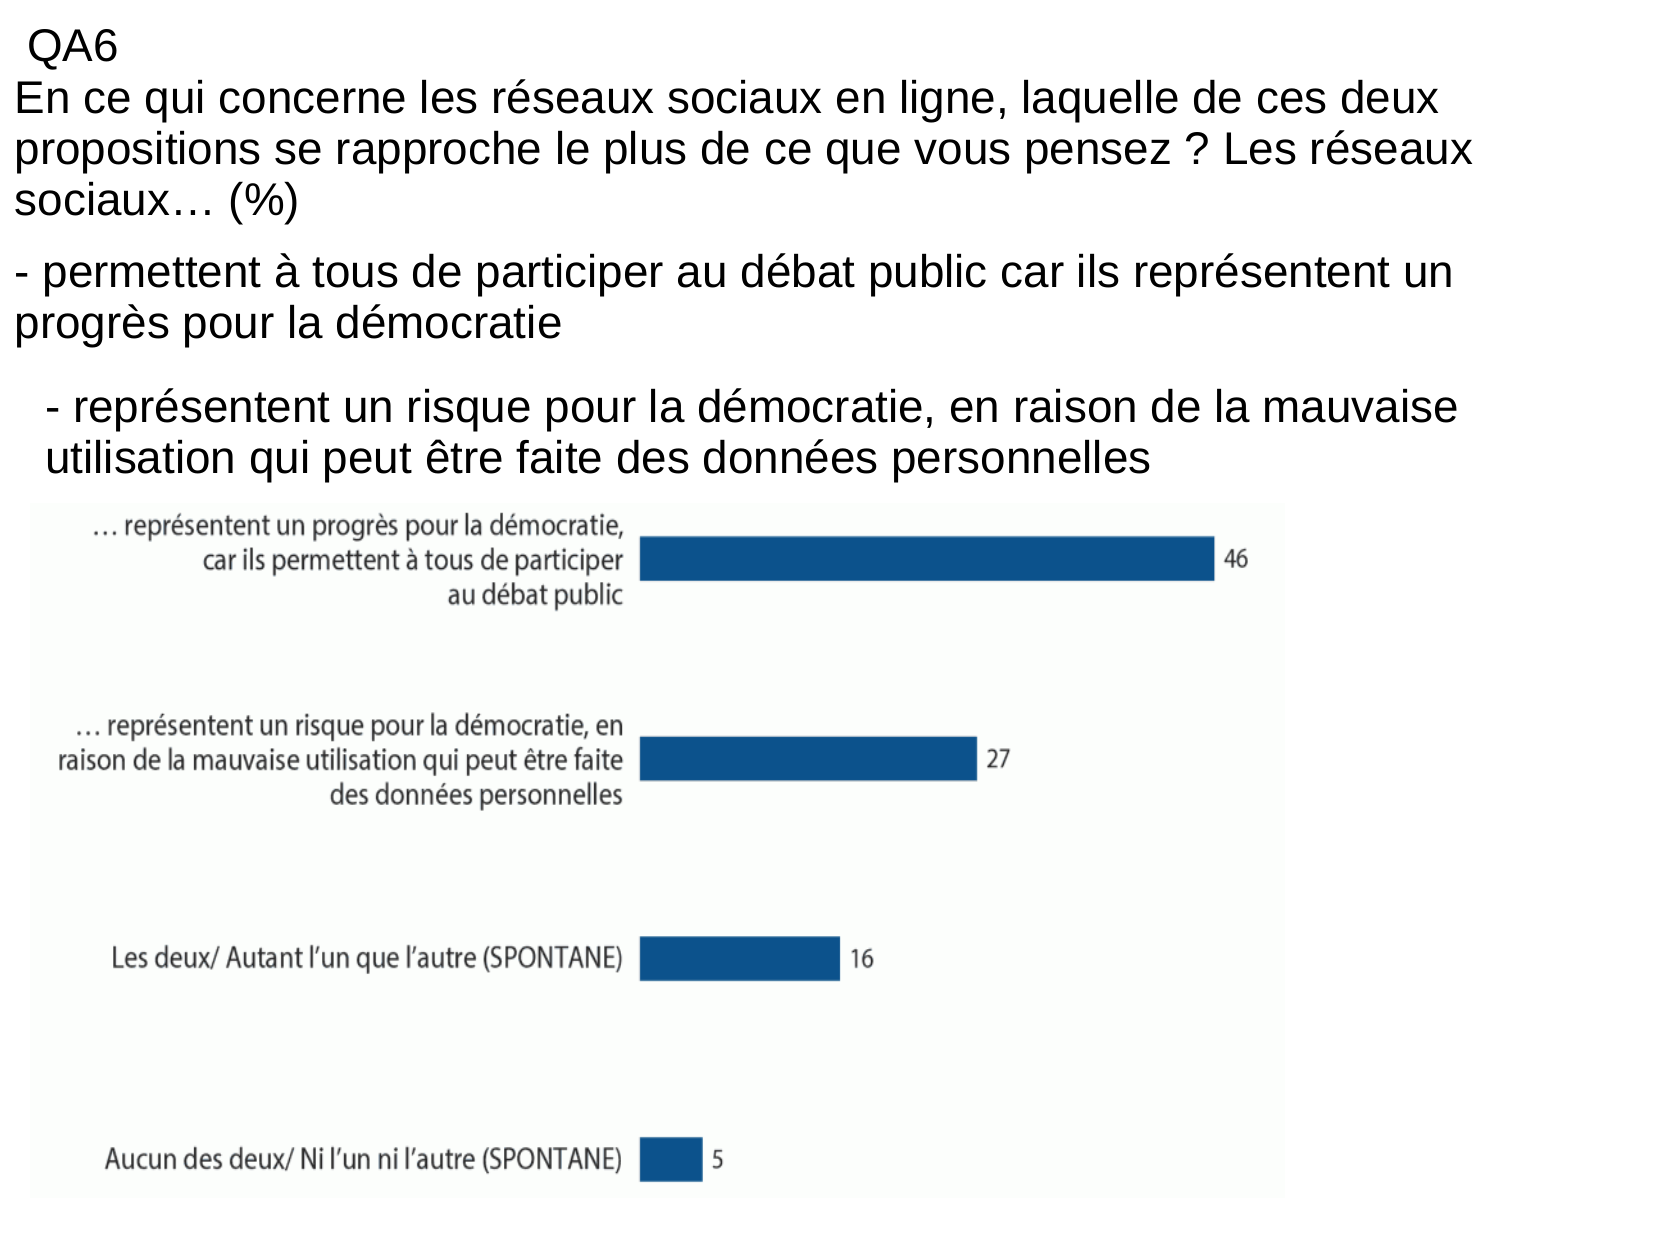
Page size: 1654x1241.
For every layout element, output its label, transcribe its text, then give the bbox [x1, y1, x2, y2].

text_box - représentent un risque pour la démocratie, en raison de la mauvaise utilisation qui peut être faite des données personnelles [30, 373, 1619, 491]
text_box - permettent à tous de participer au débat public car ils représentent un progrès pour la démocratie [0, 238, 1537, 357]
text_box QA6 En ce qui concerne les réseaux sociaux en ligne, laquelle de ces deux propositions se rapproche le plus de ce que vous pensez ? Les réseaux sociaux… (%) [0, 12, 1615, 265]
picture [30, 503, 1285, 1198]
